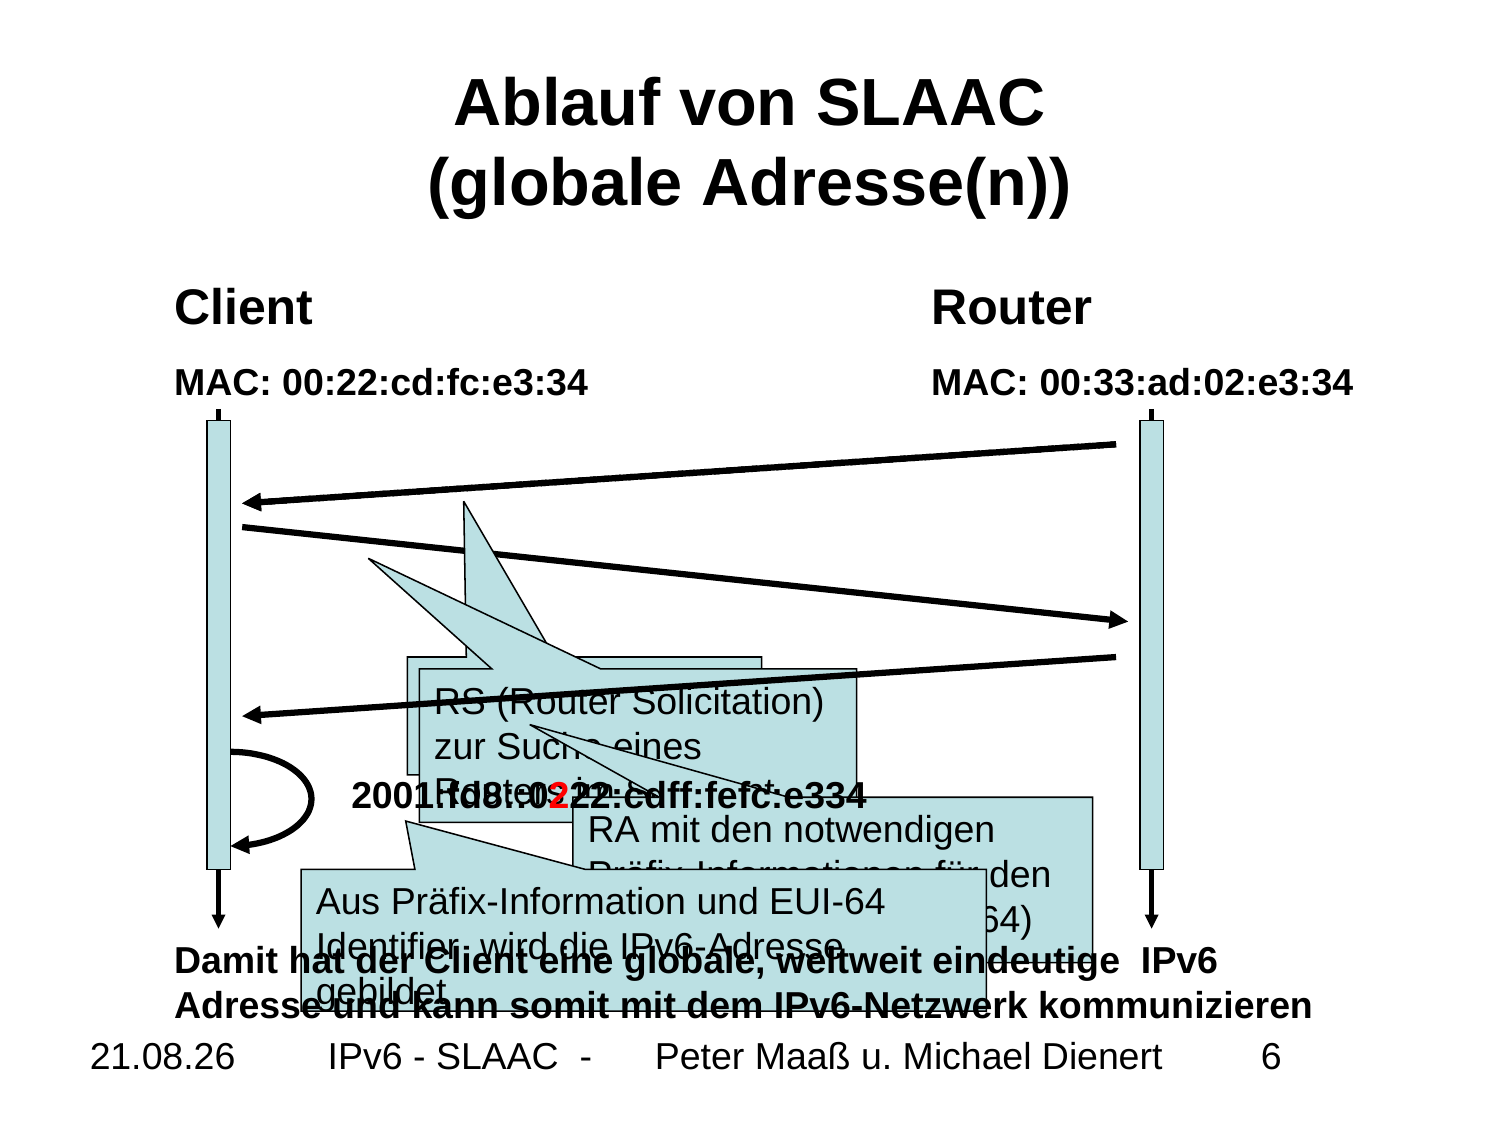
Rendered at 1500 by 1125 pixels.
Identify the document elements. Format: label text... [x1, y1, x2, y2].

text_box RS (Router Solicitation) zur Suche eines Routers im Segment [368, 558, 857, 700]
text_box [206, 420, 231, 870]
text_box RA mit den notwendigen Präfix-Informationen für den Client (Bsp.: 2001:fd8::/64) [572, 797, 1093, 928]
text_box Aus Präfix-Information und EUI-64 Identifier wird die IPv6-Adresse gebildet [301, 824, 987, 928]
text_box RA muss nicht abgewartet werden [407, 647, 489, 701]
text_box RA muss nicht abgewartet werden [407, 708, 419, 763]
text_box RA muss nicht abgewartet werden [576, 656, 762, 668]
text_box Router MAC: 00:33:ad:02:e3:34 [916, 267, 1447, 411]
text_box [1139, 420, 1164, 870]
text_box RA muss nicht abgewartet werden [463, 501, 546, 642]
text_box 2001:fd8::0222:cdff:fefc:e334 [336, 763, 922, 824]
text_box RS (Router Solicitation) zur Suche eines Routers im Segment [419, 678, 857, 763]
text_box Ablauf von SLAAC (globale Adresse(n)) [75, 45, 1426, 233]
text_box Damit hat der Client eine globale, weltweit eindeutige IPv6 Adresse und kann somit mit dem IPv6-Netzwerk kommunizieren [159, 928, 1353, 1035]
text_box Client MAC: 00:22:cd:fc:e3:34 [159, 266, 690, 411]
text_box RA mit den notwendigen Präfix-Informationen für den Client (Bsp.: 2001:fd8::/64) [529, 724, 667, 763]
